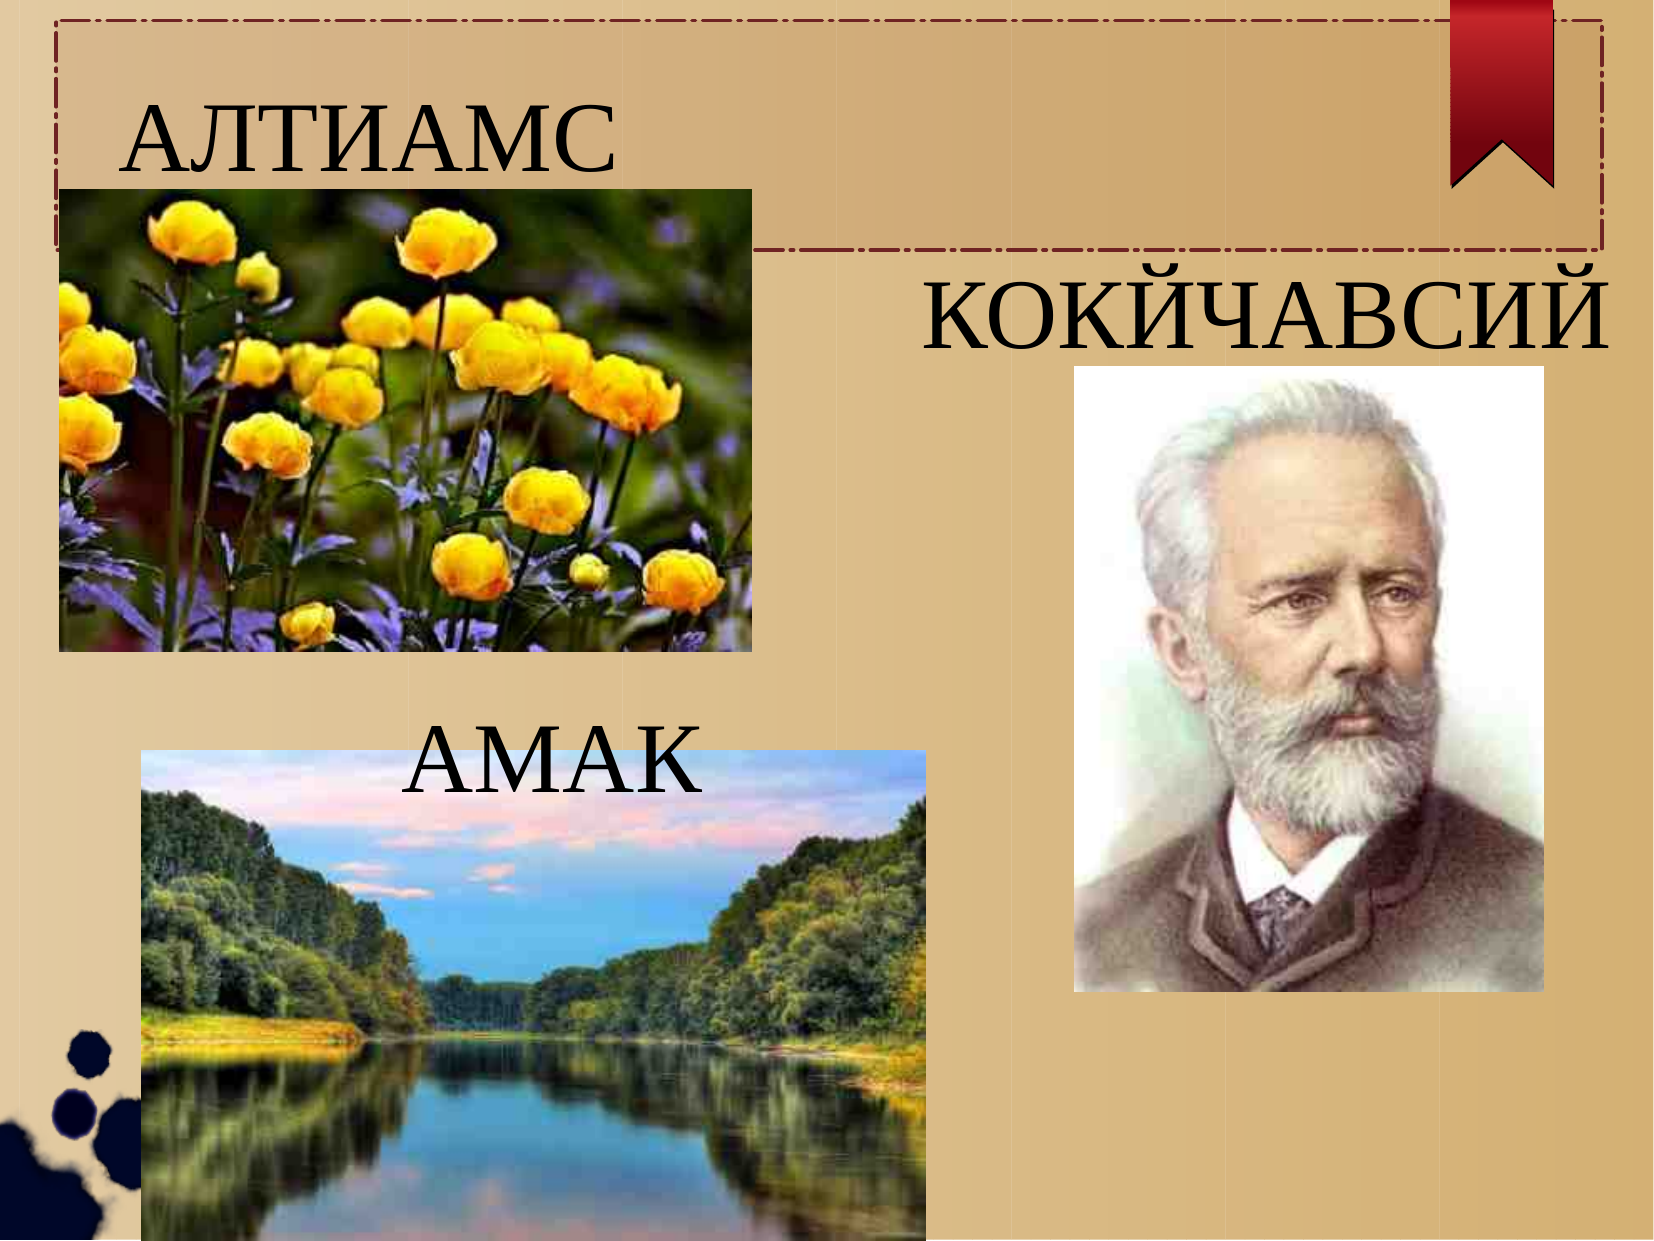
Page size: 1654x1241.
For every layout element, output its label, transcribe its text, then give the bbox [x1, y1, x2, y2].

list АМАК [330, 703, 759, 827]
picture [141, 750, 926, 1241]
list КОКЙЧАВСИЙ [850, 259, 1654, 384]
picture [1074, 384, 1544, 992]
list АЛТИАМС [47, 82, 676, 207]
picture [59, 189, 752, 652]
